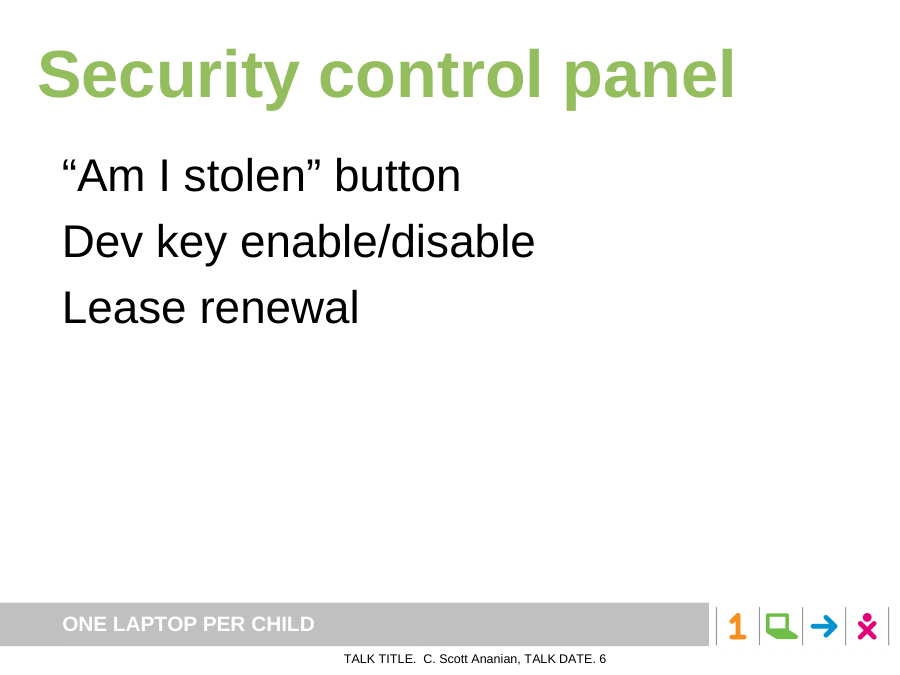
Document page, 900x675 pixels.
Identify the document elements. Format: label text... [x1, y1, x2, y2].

list “Am I stolen” button Dev key enable/disable Lease renewal [61, 150, 844, 675]
title Security control panel [37, 37, 856, 211]
picture [844, 598, 898, 655]
